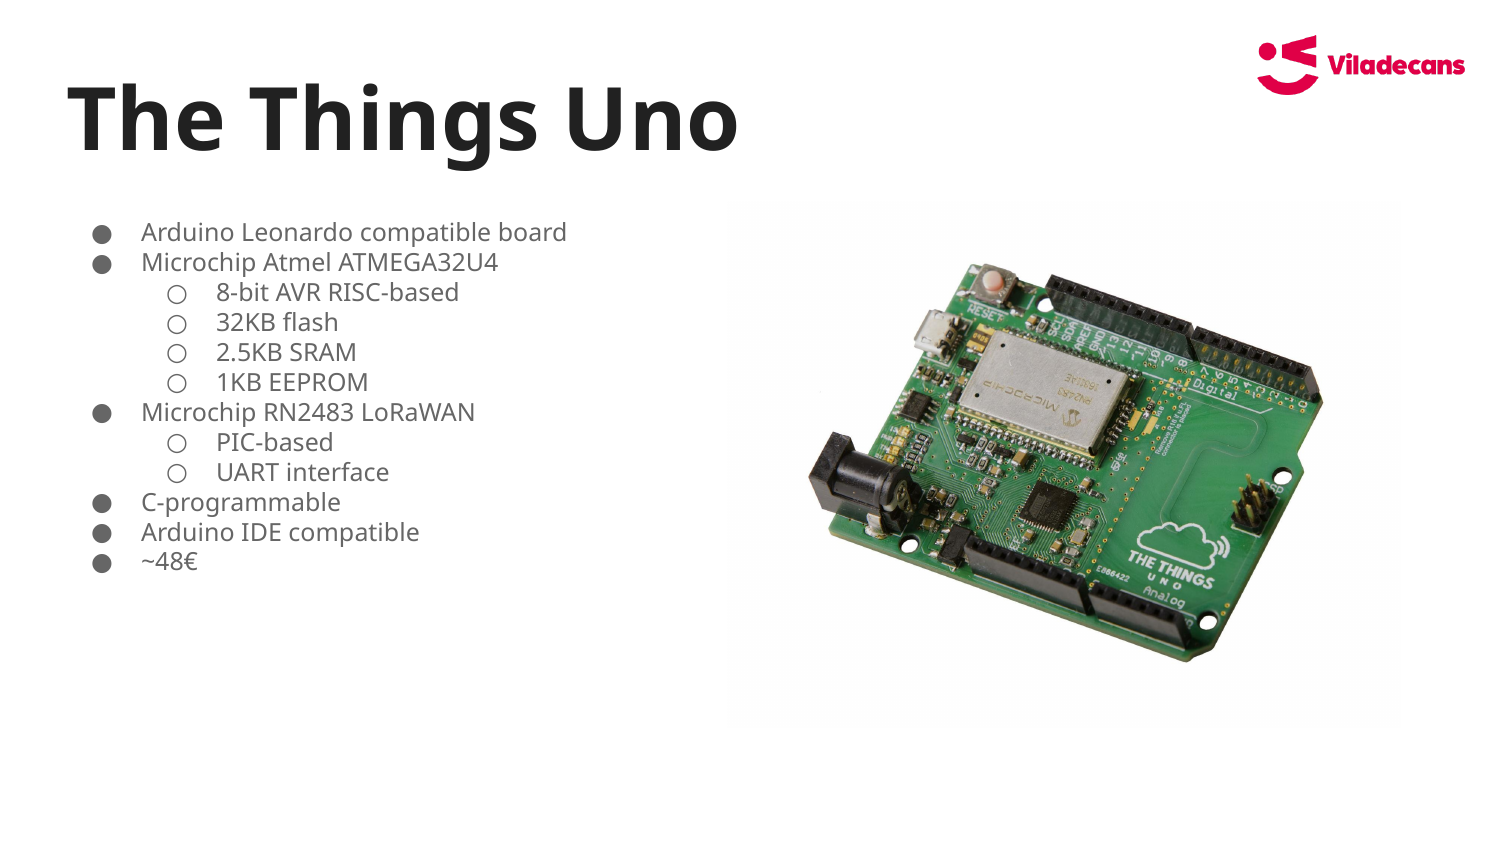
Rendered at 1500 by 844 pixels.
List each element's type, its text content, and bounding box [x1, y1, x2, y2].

list Arduino Leonardo compatible board Microchip Atmel ATMEGA32U4 8-bit AVR RISC-based 32KB flash 2.5KB SRAM 1KB EEPROM Microchip RN2483 LoRaWAN PIC-based UART interface C-programmable Arduino IDE compatible ~48€ [51, 201, 718, 750]
title The Things Uno [51, 48, 1449, 180]
picture [1257, 35, 1465, 95]
picture [727, 201, 1401, 728]
